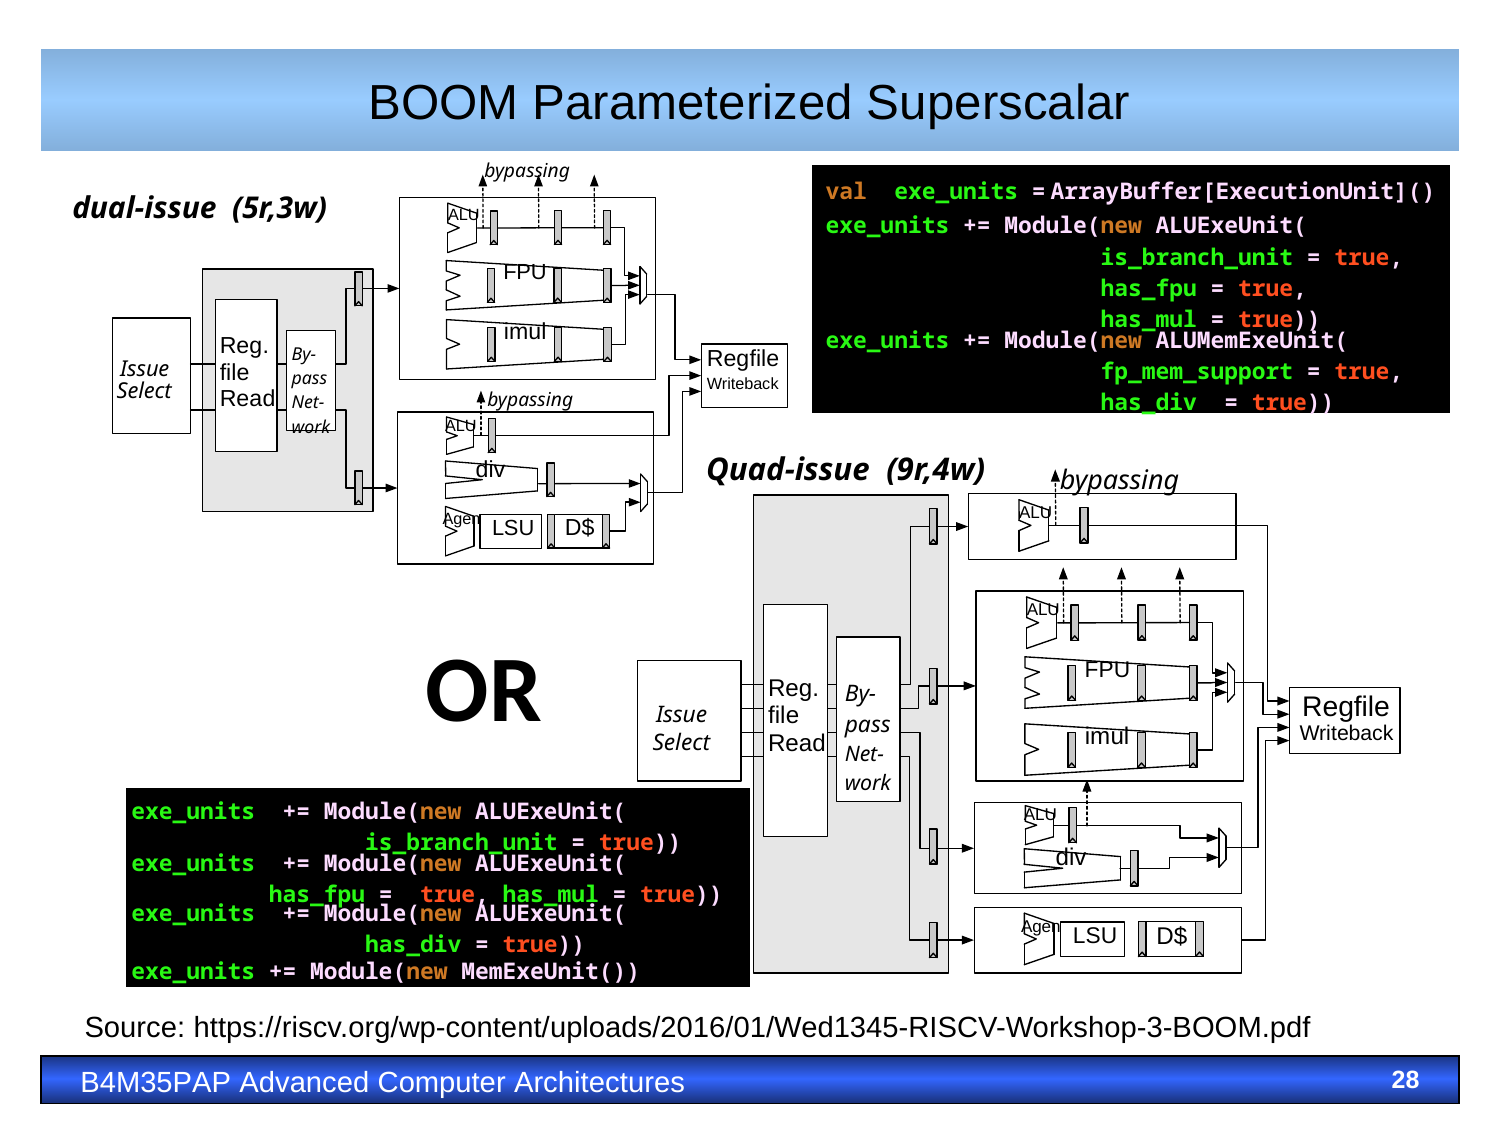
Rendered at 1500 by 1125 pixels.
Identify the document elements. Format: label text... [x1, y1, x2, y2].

text_box [1228, 666, 1234, 699]
text_box [555, 269, 561, 299]
text_box [837, 779, 899, 801]
text_box LSU [1072, 923, 1118, 957]
text_box [356, 273, 362, 303]
text_box [448, 230, 476, 251]
text_box [975, 803, 1241, 893]
text_box [969, 494, 1235, 559]
text_box [216, 300, 276, 451]
text_box bypassing [1059, 460, 1196, 492]
text_box FPU [503, 259, 547, 292]
text_box [641, 270, 646, 300]
text_box ALU [448, 206, 480, 230]
text_box [603, 515, 609, 545]
text_box ALU [1026, 600, 1060, 626]
text_box Quad-issue (9r,4w) [706, 447, 1048, 484]
text_box D$ [1156, 922, 1188, 958]
text_box [975, 908, 1241, 972]
text_box [1190, 666, 1196, 697]
text_box [911, 527, 948, 685]
text_box [1020, 528, 1048, 549]
text_box ALU [1019, 503, 1052, 528]
text_box OR [425, 650, 543, 745]
text_box D$ [565, 514, 595, 549]
text_box [491, 212, 497, 242]
text_box [930, 830, 936, 861]
text_box [203, 365, 215, 409]
text_box [910, 779, 948, 939]
text_box exe_units += Module(new ALUExeUnit( is_branch_unit = true)) [131, 794, 753, 847]
text_box [1220, 832, 1225, 864]
text_box [754, 685, 763, 708]
text_box [1026, 658, 1137, 707]
text_box [837, 638, 899, 676]
text_box bypassing [484, 156, 583, 180]
text_box [764, 605, 827, 836]
text_box Regfile [1302, 690, 1390, 720]
text_box [548, 515, 554, 545]
text_box [1146, 666, 1189, 700]
text_box [1138, 666, 1145, 698]
text_box [324, 425, 335, 430]
text_box Issue [120, 353, 184, 374]
text_box [1077, 826, 1218, 868]
text_box [1190, 733, 1196, 764]
text_box div [475, 456, 506, 490]
text_box Agen [1021, 916, 1061, 942]
text_box By- pass Net- work [293, 341, 355, 425]
text_box Writeback [706, 374, 779, 399]
text_box [489, 419, 495, 449]
text_box [398, 413, 653, 563]
text_box FPU [1084, 656, 1131, 690]
text_box [564, 951, 577, 955]
text_box [555, 515, 565, 547]
text_box [126, 788, 750, 987]
text_box By- pass Net- work [844, 676, 925, 779]
text_box [1026, 831, 1053, 843]
text_box [1025, 855, 1120, 886]
text_box [930, 509, 936, 541]
text_box [203, 270, 372, 363]
text_box [1070, 808, 1076, 839]
text_box [448, 321, 554, 368]
text_box exe_units += Module(new ALUMemExeUnit( fp_mem_support = true, has_div = true)) [825, 323, 1443, 461]
text_box [447, 462, 475, 478]
text_box [1112, 317, 1123, 323]
text_box [1139, 606, 1145, 637]
text_box ALU [1023, 805, 1057, 831]
text_box [1146, 733, 1189, 767]
text_box [604, 269, 610, 299]
text_box [1259, 317, 1266, 323]
text_box exe_units += Module(new ALUExeUnit( has_div = true)) [131, 897, 753, 951]
text_box [604, 328, 611, 359]
text_box Regfile [706, 345, 780, 379]
text_box Reg. file Read [768, 674, 844, 779]
text_box [1138, 733, 1145, 764]
text_box [1284, 317, 1299, 323]
text_box [977, 592, 1243, 780]
text_box [356, 472, 362, 502]
text_box [930, 923, 936, 954]
text_box [1026, 725, 1137, 774]
text_box Issue [656, 697, 723, 725]
text_box [1025, 850, 1055, 866]
text_box [930, 669, 936, 701]
text_box [754, 757, 948, 972]
text_box [754, 709, 763, 732]
text_box Source: https://riscv.org/wp-content/uploads/2016/01/Wed1345-RISCV-Workshop-3-BOOM.pdf [69, 1003, 1328, 1052]
text_box imul [1084, 722, 1130, 758]
text_box [447, 440, 473, 453]
text_box Select [652, 726, 723, 753]
text_box [629, 277, 639, 284]
text_box [1181, 317, 1188, 323]
text_box [548, 464, 554, 494]
text_box val exe_units = ArrayBuffer[ExecutionUnit]() [825, 174, 1463, 202]
text_box [555, 211, 561, 241]
title BOOM Parameterized Superscalar [41, 49, 1459, 151]
text_box [1192, 317, 1242, 323]
text_box [863, 780, 869, 789]
text_box ALU [445, 416, 477, 440]
text_box [203, 411, 372, 511]
text_box [812, 165, 1450, 413]
text_box exe_units += Module(new ALUExeUnit( has_fpu = true, has_mul = true)) [131, 847, 753, 897]
text_box [447, 262, 553, 309]
text_box [1126, 317, 1136, 323]
text_box [562, 328, 603, 361]
text_box [1217, 674, 1227, 682]
text_box [1027, 626, 1056, 647]
text_box imul [504, 318, 547, 352]
text_box [400, 198, 655, 379]
text_box [1216, 683, 1227, 691]
text_box [555, 328, 561, 358]
text_box [446, 467, 537, 497]
text_box [1290, 688, 1366, 753]
text_box LSU [492, 515, 535, 548]
text_box [677, 661, 740, 780]
text_box exe_units += Module(new MemExeUnit()) [131, 955, 671, 983]
text_box [641, 477, 647, 509]
text_box [1072, 606, 1078, 637]
text_box dual-issue (5r,3w) [72, 186, 386, 222]
text_box [1131, 851, 1137, 882]
text_box Writeback [1299, 720, 1394, 752]
text_box [1133, 317, 1156, 323]
text_box [1302, 317, 1312, 323]
text_box Select [116, 374, 185, 401]
text_box bypassing [487, 386, 585, 409]
text_box [562, 269, 603, 302]
text_box [921, 687, 948, 848]
text_box [1190, 606, 1196, 637]
text_box [1081, 508, 1087, 539]
text_box div [1055, 843, 1088, 879]
text_box [630, 286, 639, 293]
text_box [702, 345, 763, 407]
text_box [754, 496, 948, 684]
text_box Agen [442, 509, 481, 533]
text_box [287, 331, 335, 341]
text_box Reg. file Read [219, 332, 293, 433]
text_box [129, 319, 190, 433]
text_box [1245, 317, 1255, 323]
text_box [595, 515, 602, 547]
text_box exe_units += Module(new ALUExeUnit( is_branch_unit = true, has_fpu = true, has_mul = true)) [825, 209, 1430, 317]
text_box [604, 211, 610, 241]
text_box [347, 289, 372, 487]
text_box [754, 733, 763, 756]
